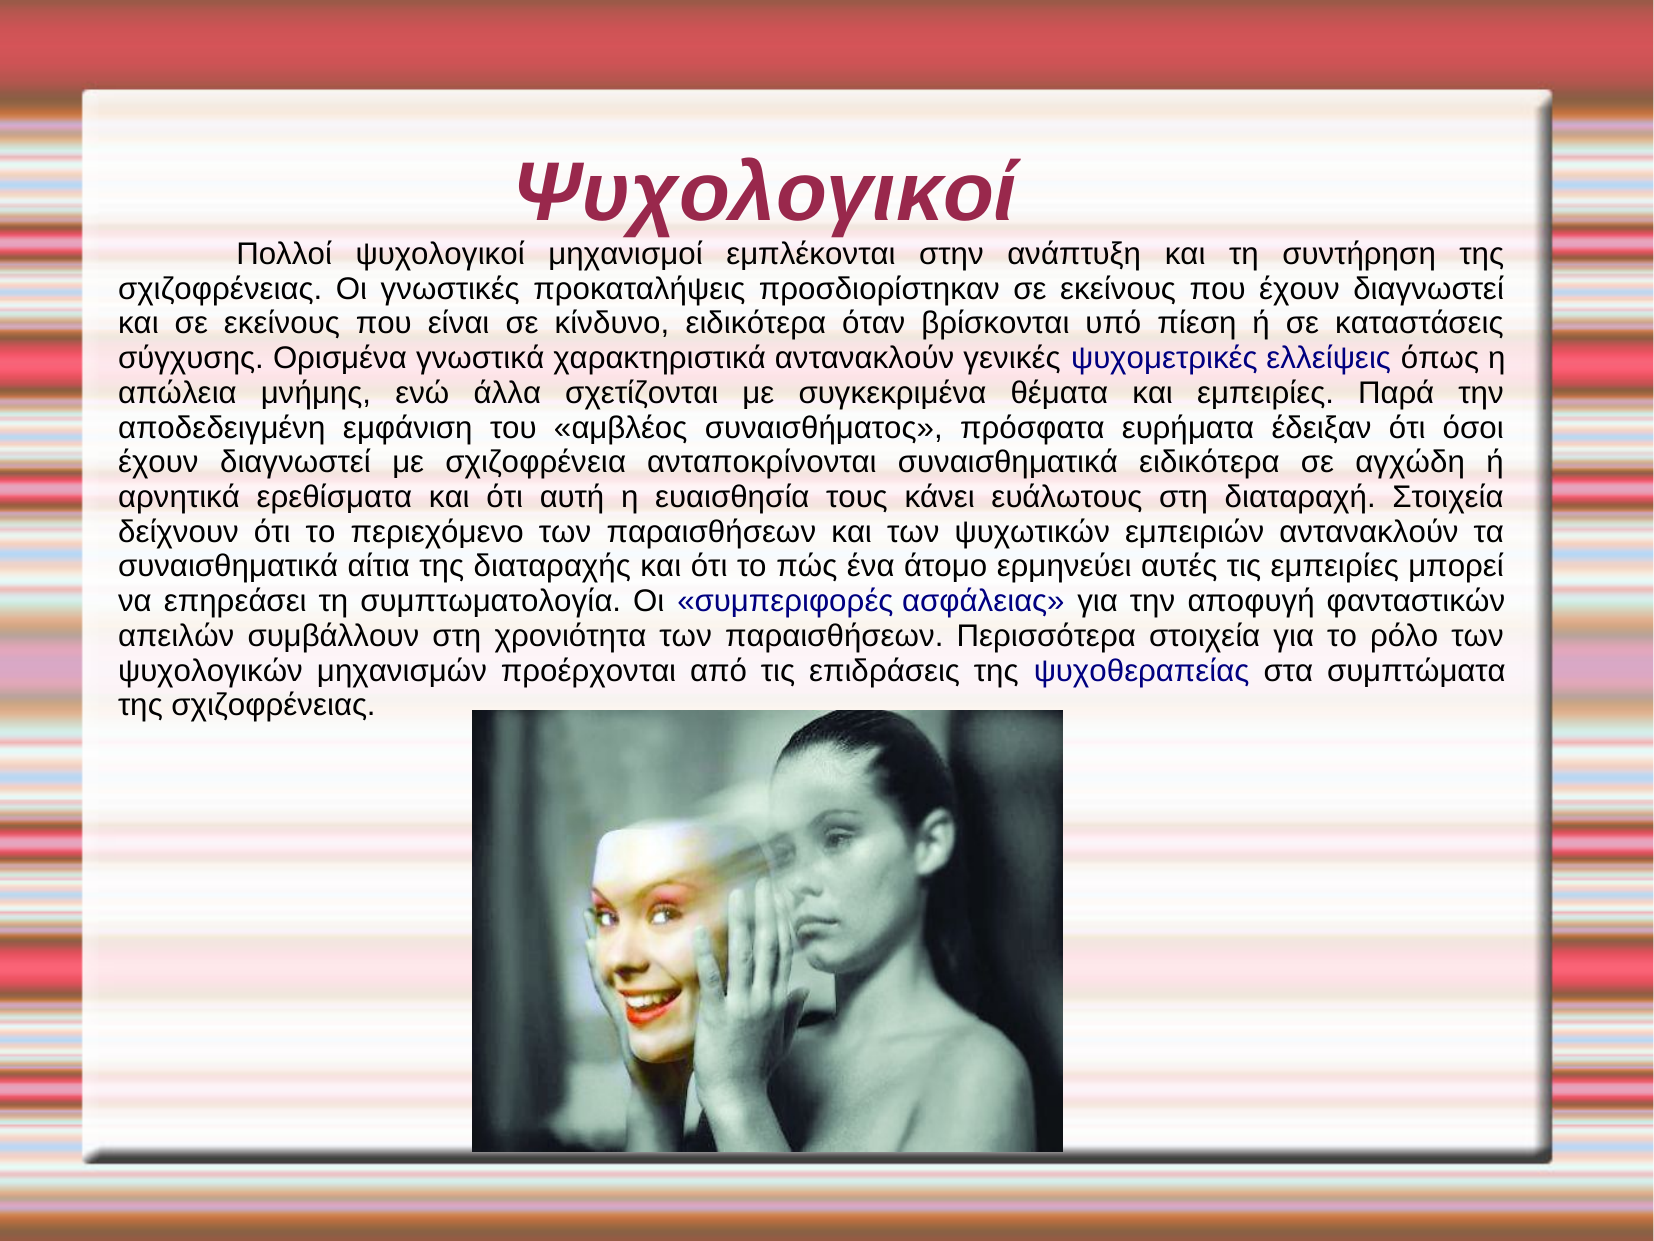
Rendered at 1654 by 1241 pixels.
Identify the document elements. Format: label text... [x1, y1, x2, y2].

title Ψυχολογικοί [59, 88, 1472, 296]
picture [0, 0, 1654, 1241]
text_box Πολλοί ψυχολογικοί μηχανισμοί εμπλέκονται στην ανάπτυξη και τη συντήρηση της σχιζοφρένειας. Οι γνωστικές προκαταλήψεις προσδιορίστηκαν σε εκείνους που έχουν διαγνωστεί και σε εκείνους που είναι σε κίνδυνο, ειδικότερα όταν βρίσκονται υπό πίεση ή σε καταστάσεις σύγχυσης. Ορισμένα γνωστικά χαρακτηριστικά αντανακλούν γενικές ψυχομετρικές ελλείψεις όπως η απώλεια μνήμης, ενώ άλλα σχετίζονται με συγκεκριμένα θέματα και εμπειρίες. Παρά την αποδεδειγμένη εμφάνιση του «αμβλέος συναισθήματος», πρόσφατα ευρήματα έδειξαν ότι όσοι έχουν διαγνωστεί με σχιζοφρένεια ανταποκρίνονται συναισθηματικά ειδικότερα σε αγχώδη ή αρνητικά ερεθίσματα και ότι αυτή η ευαισθησία τους κάνει ευάλωτους στη διαταραχή. Στοιχεία δείχνουν ότι το περιεχόμενο των παραισθήσεων και των ψυχωτικών εμπειριών αντανακλούν τα συναισθηματικά αίτια της διαταραχής και ότι το πώς ένα άτομο ερμηνεύει αυτές τις εμπειρίες μπορεί να επηρεάσει τη συμπτωματολογία. Οι «συμπεριφορές ασφάλειας» για την αποφυγή φανταστικών απειλών συμβάλλουν στη χρονιότητα των παραισθήσεων. Περισσότερα στοιχεία για το ρόλο των ψυχολογικών μηχανισμών προέρχονται από τις επιδράσεις της ψυχοθεραπείας στα συμπτώματα της σχιζοφρένειας. [118, 236, 1506, 747]
